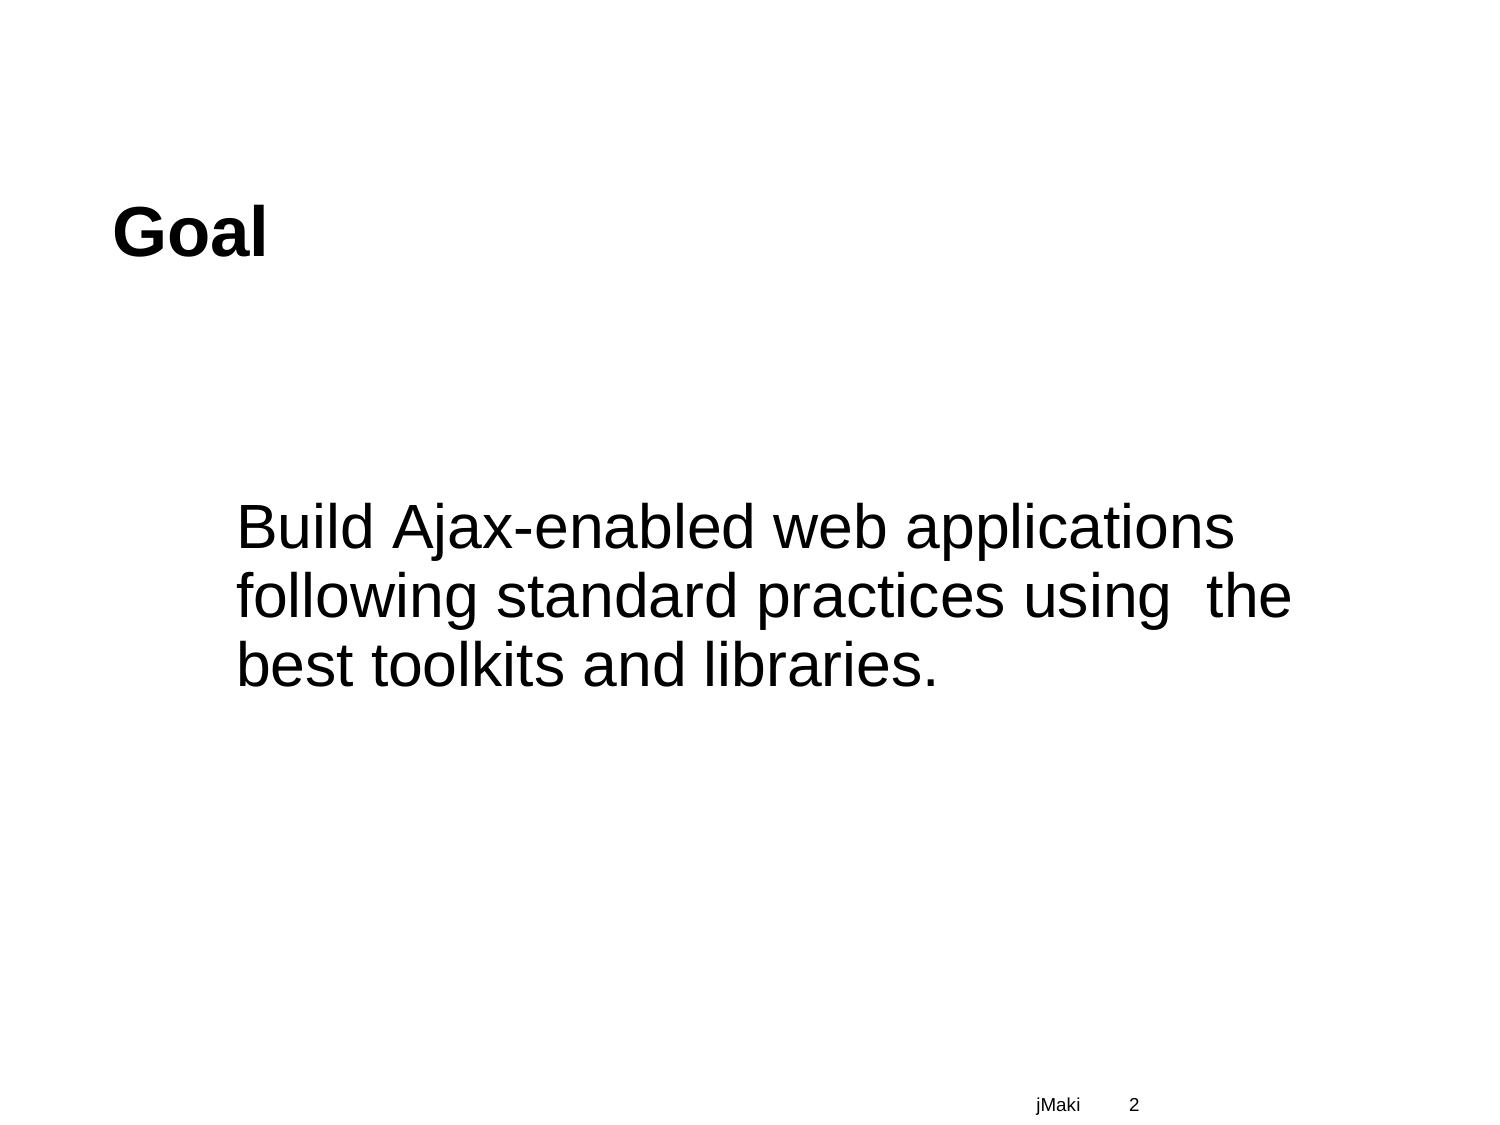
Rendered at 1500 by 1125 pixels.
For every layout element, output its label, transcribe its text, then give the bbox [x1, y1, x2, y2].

title Goal [112, 120, 1417, 271]
text_box Build Ajax-enabled web applications following standard practices using the best toolkits and libraries. [186, 375, 1345, 820]
